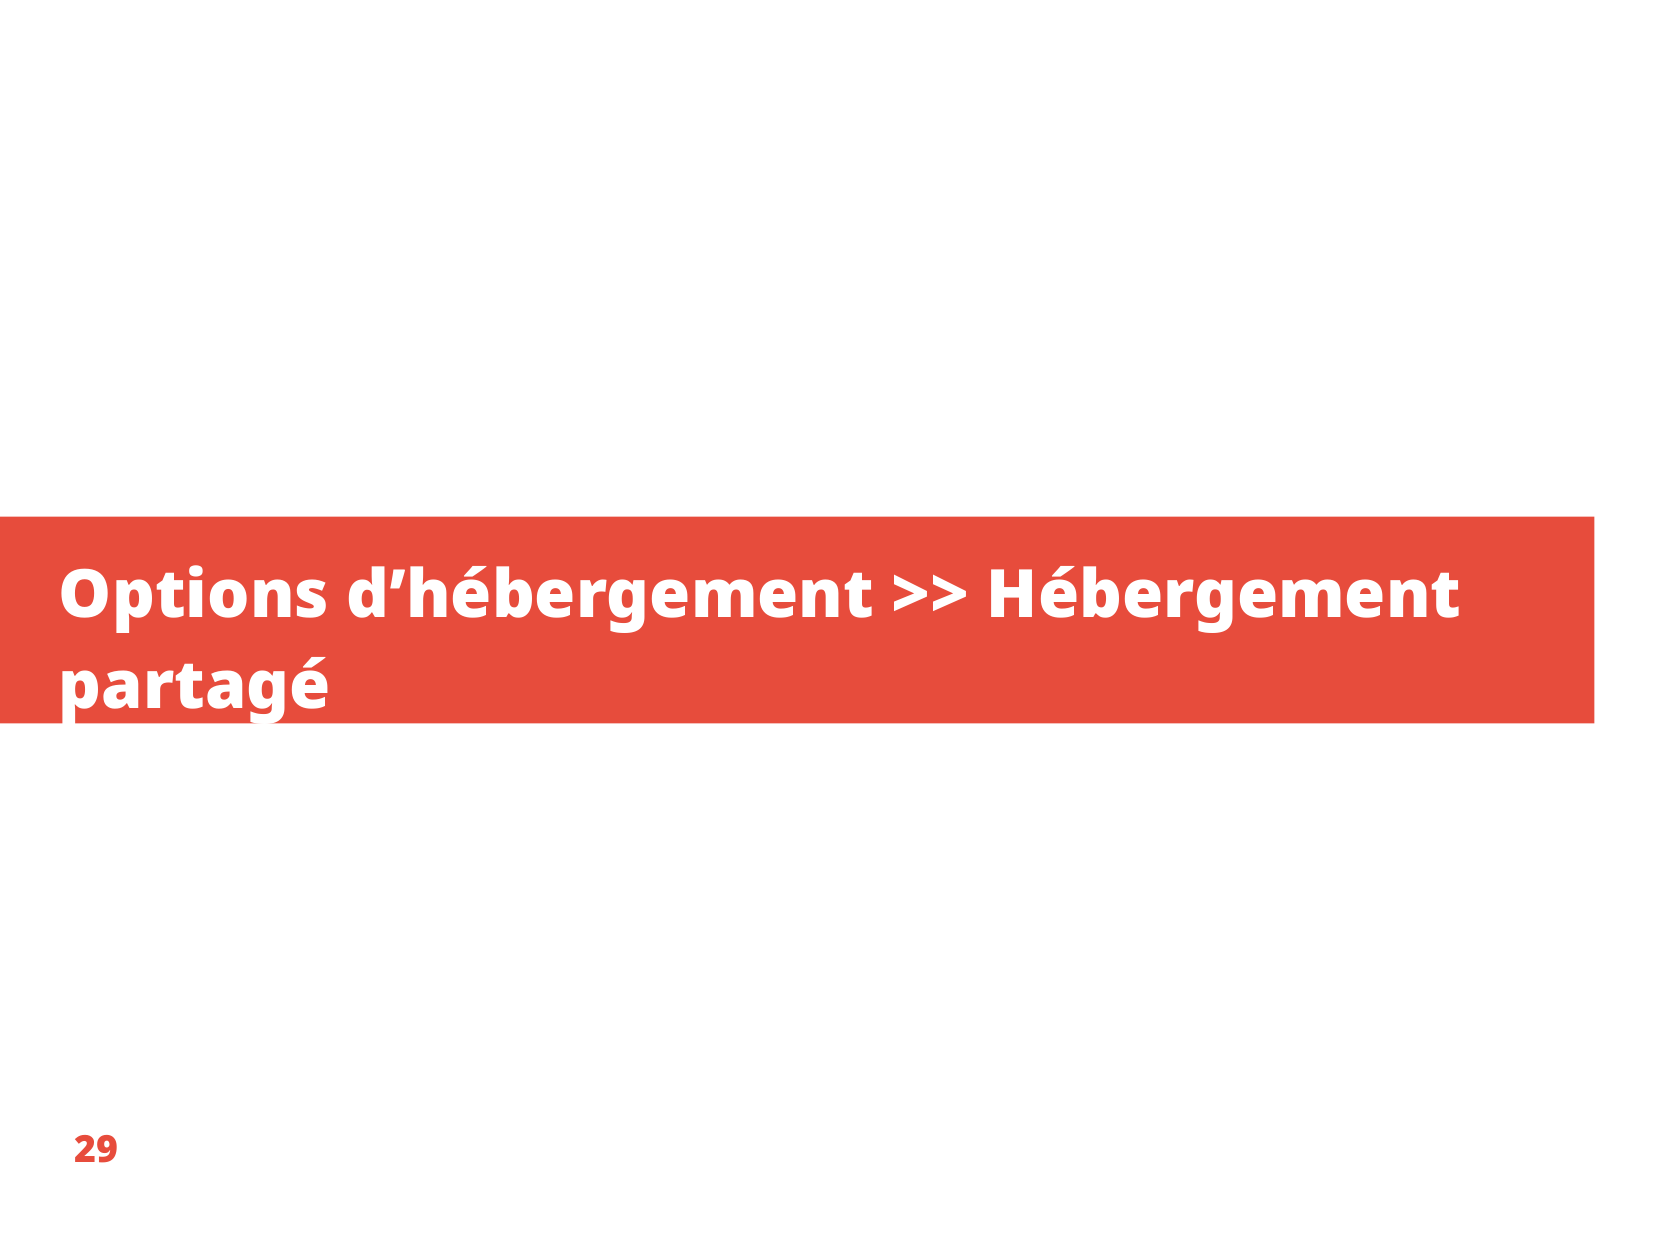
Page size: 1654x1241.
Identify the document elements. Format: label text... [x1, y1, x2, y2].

title Options d’hébergement >> Hébergement partagé [59, 546, 1595, 694]
